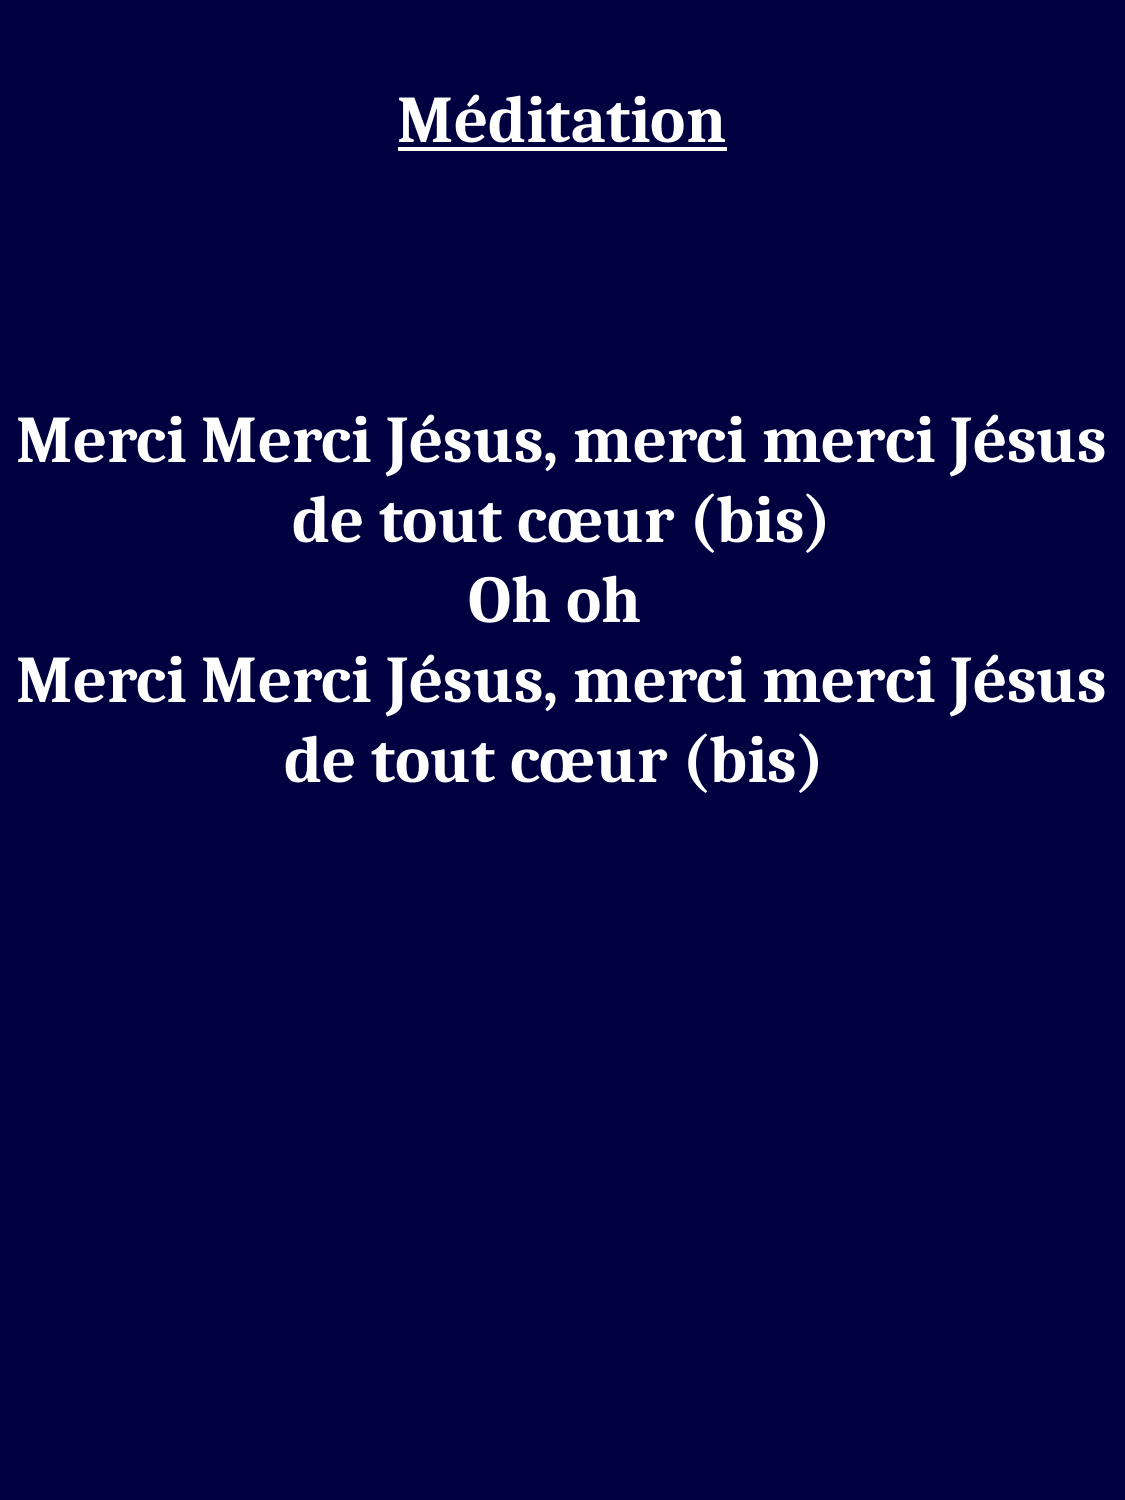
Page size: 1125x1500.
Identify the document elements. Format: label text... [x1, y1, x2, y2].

text_box Méditation Merci Merci Jésus, merci merci Jésus de tout cœur (bis) Oh oh Merci Merci Jésus, merci merci Jésus de tout cœur (bis) [0, 23, 1125, 1377]
